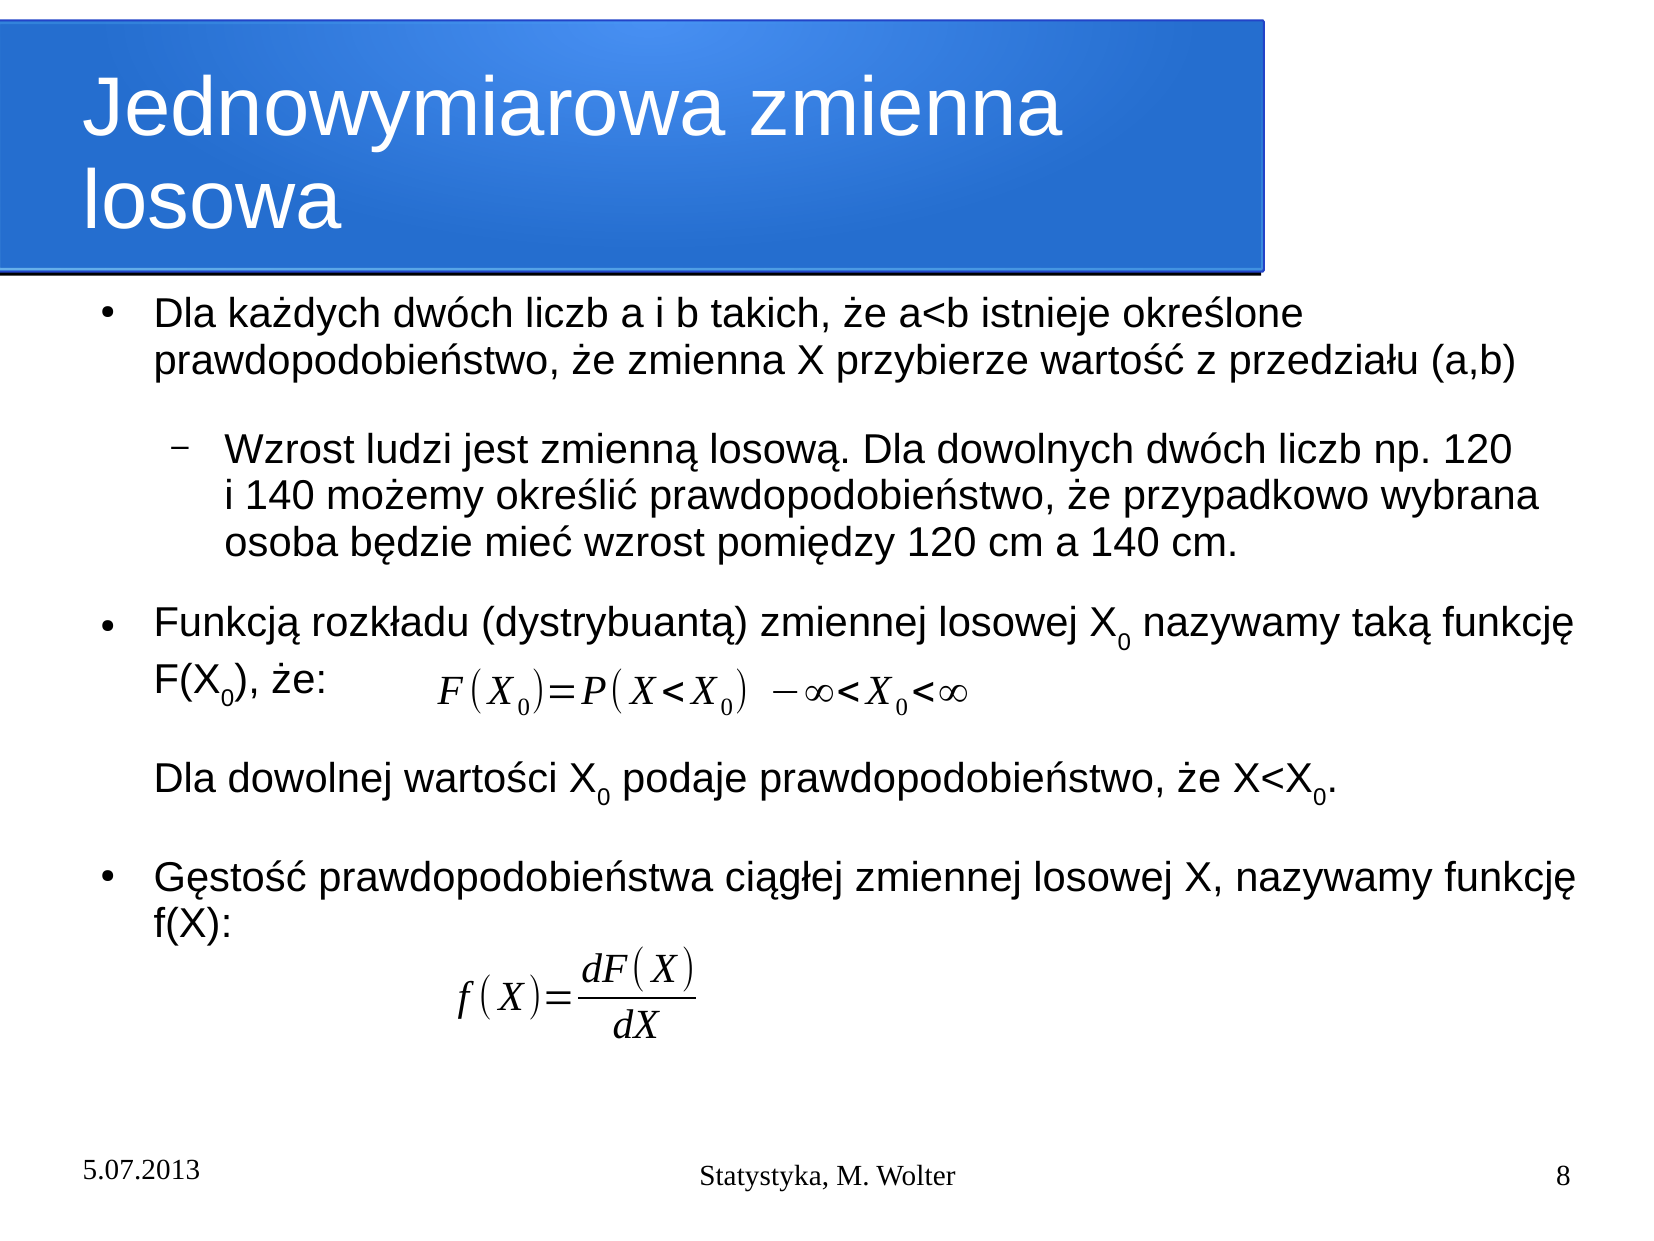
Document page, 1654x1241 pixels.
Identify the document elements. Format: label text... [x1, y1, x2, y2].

list Dla każdych dwóch liczb a i b takich, że a<b istnieje określone prawdopodobieństwo, że zmienna X przybierze wartość z przedziału (a,b) Wzrost ludzi jest zmienną losową. Dla dowolnych dwóch liczb np. 120 i 140 możemy określić prawdopodobieństwo, że przypadkowo wybrana osoba będzie mieć wzrost pomiędzy 120 cm a 140 cm. Funkcją rozkładu (dystrybuantą) zmiennej losowej X0 nazywamy taką funkcję F(X0), że: Dla dowolnej wartości X0 podaje prawdopodobieństwo, że X<X0. Gęstość prawdopodobieństwa ciągłej zmiennej losowej X, nazywamy funkcję f(X): [82, 290, 1591, 1160]
title Jednowymiarowa zmienna losowa [82, 49, 1250, 257]
chart [429, 667, 976, 721]
chart [450, 945, 705, 1048]
